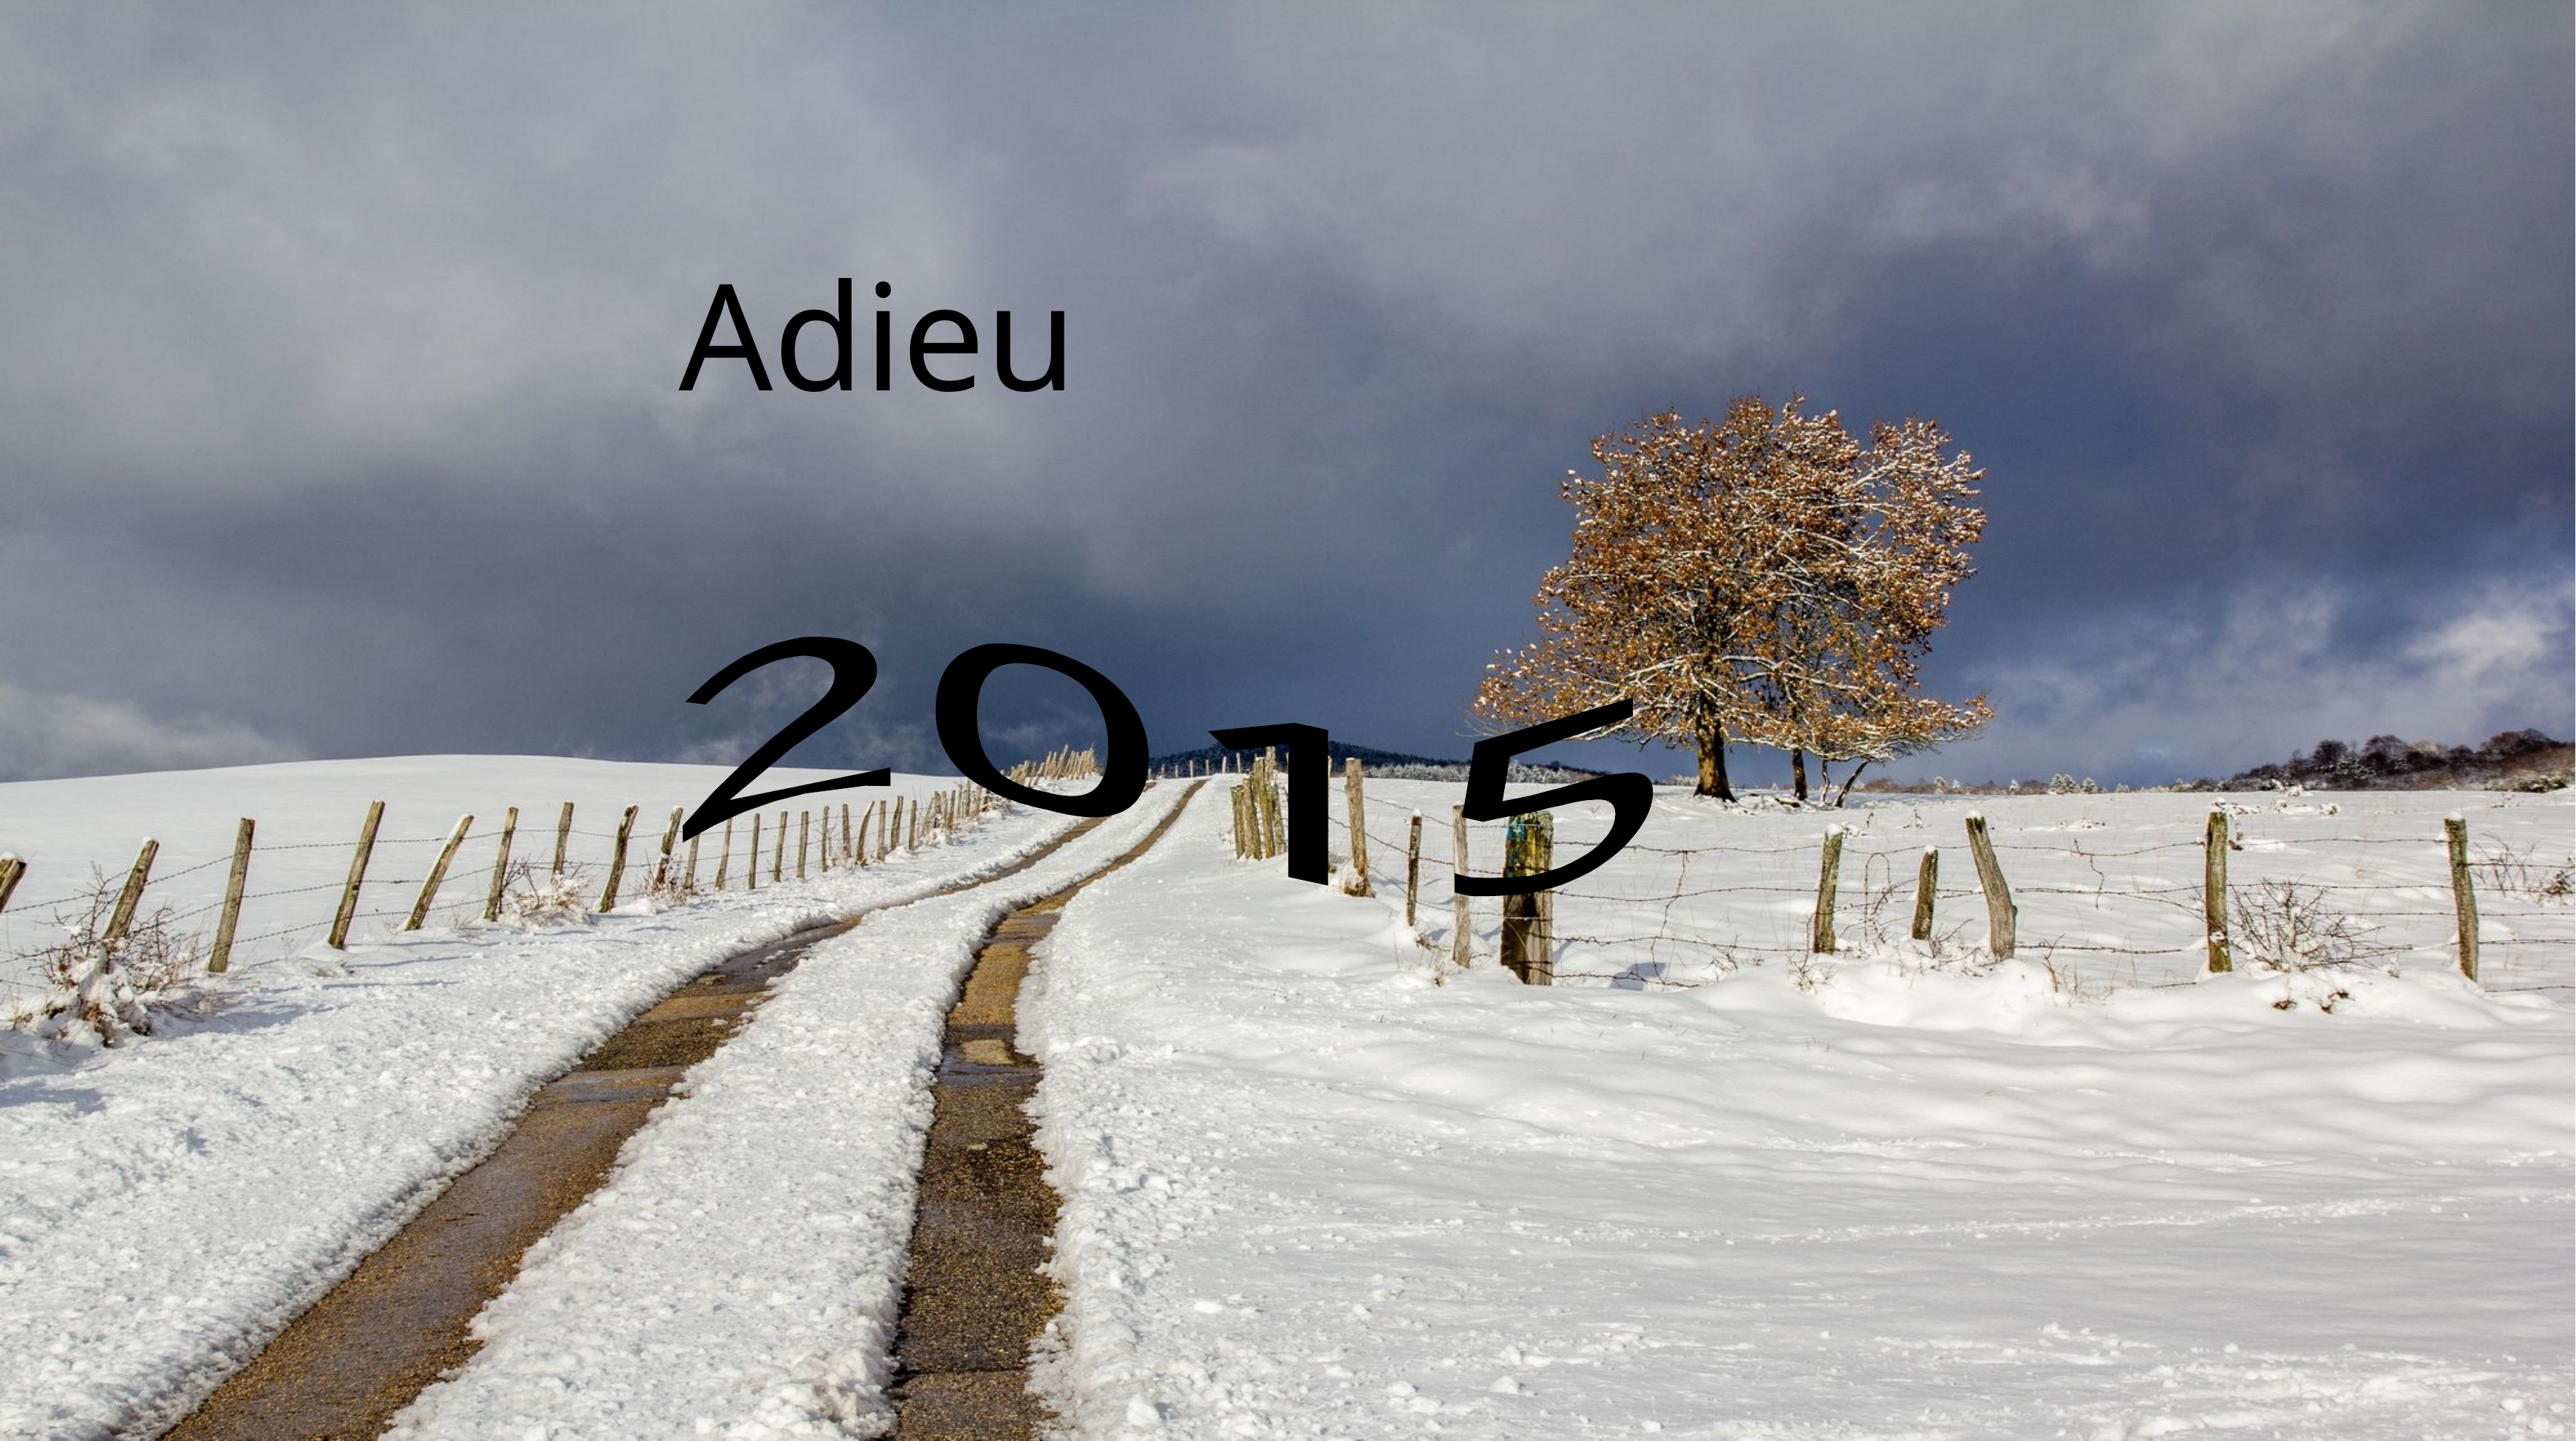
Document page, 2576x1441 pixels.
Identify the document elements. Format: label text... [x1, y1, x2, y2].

picture [0, 0, 2576, 1441]
text_box 2015 [1455, 698, 1653, 896]
text_box 2015 [683, 637, 890, 842]
text_box Adieu [667, 227, 1187, 428]
text_box 2015 [936, 644, 1149, 817]
text_box 2015 [1209, 723, 1328, 885]
